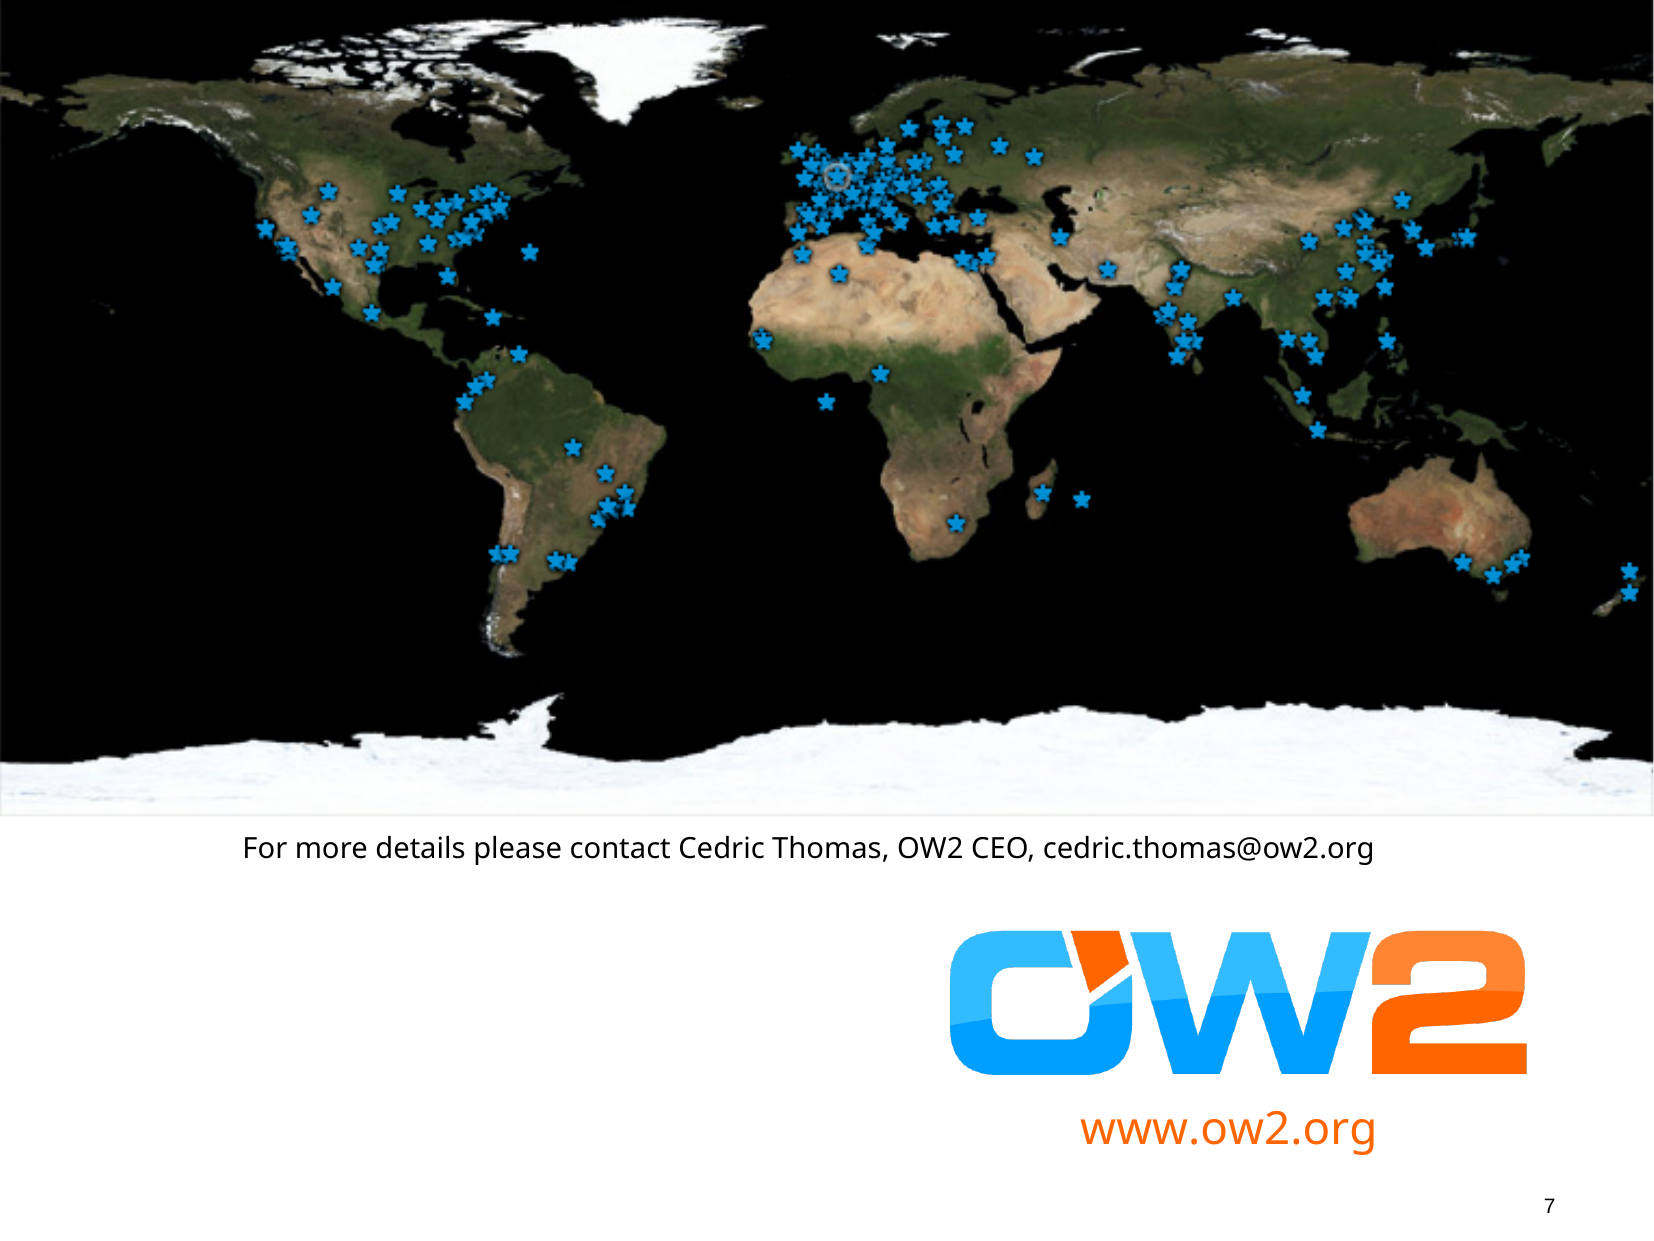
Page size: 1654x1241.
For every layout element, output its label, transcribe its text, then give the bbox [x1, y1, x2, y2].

title www.ow2.org [1080, 1075, 1459, 1223]
text_box For more details please contact Cedric Thomas, OW2 CEO, cedric.thomas@ow2.org [227, 820, 1480, 875]
picture [0, 0, 1654, 819]
picture [948, 930, 1528, 1075]
